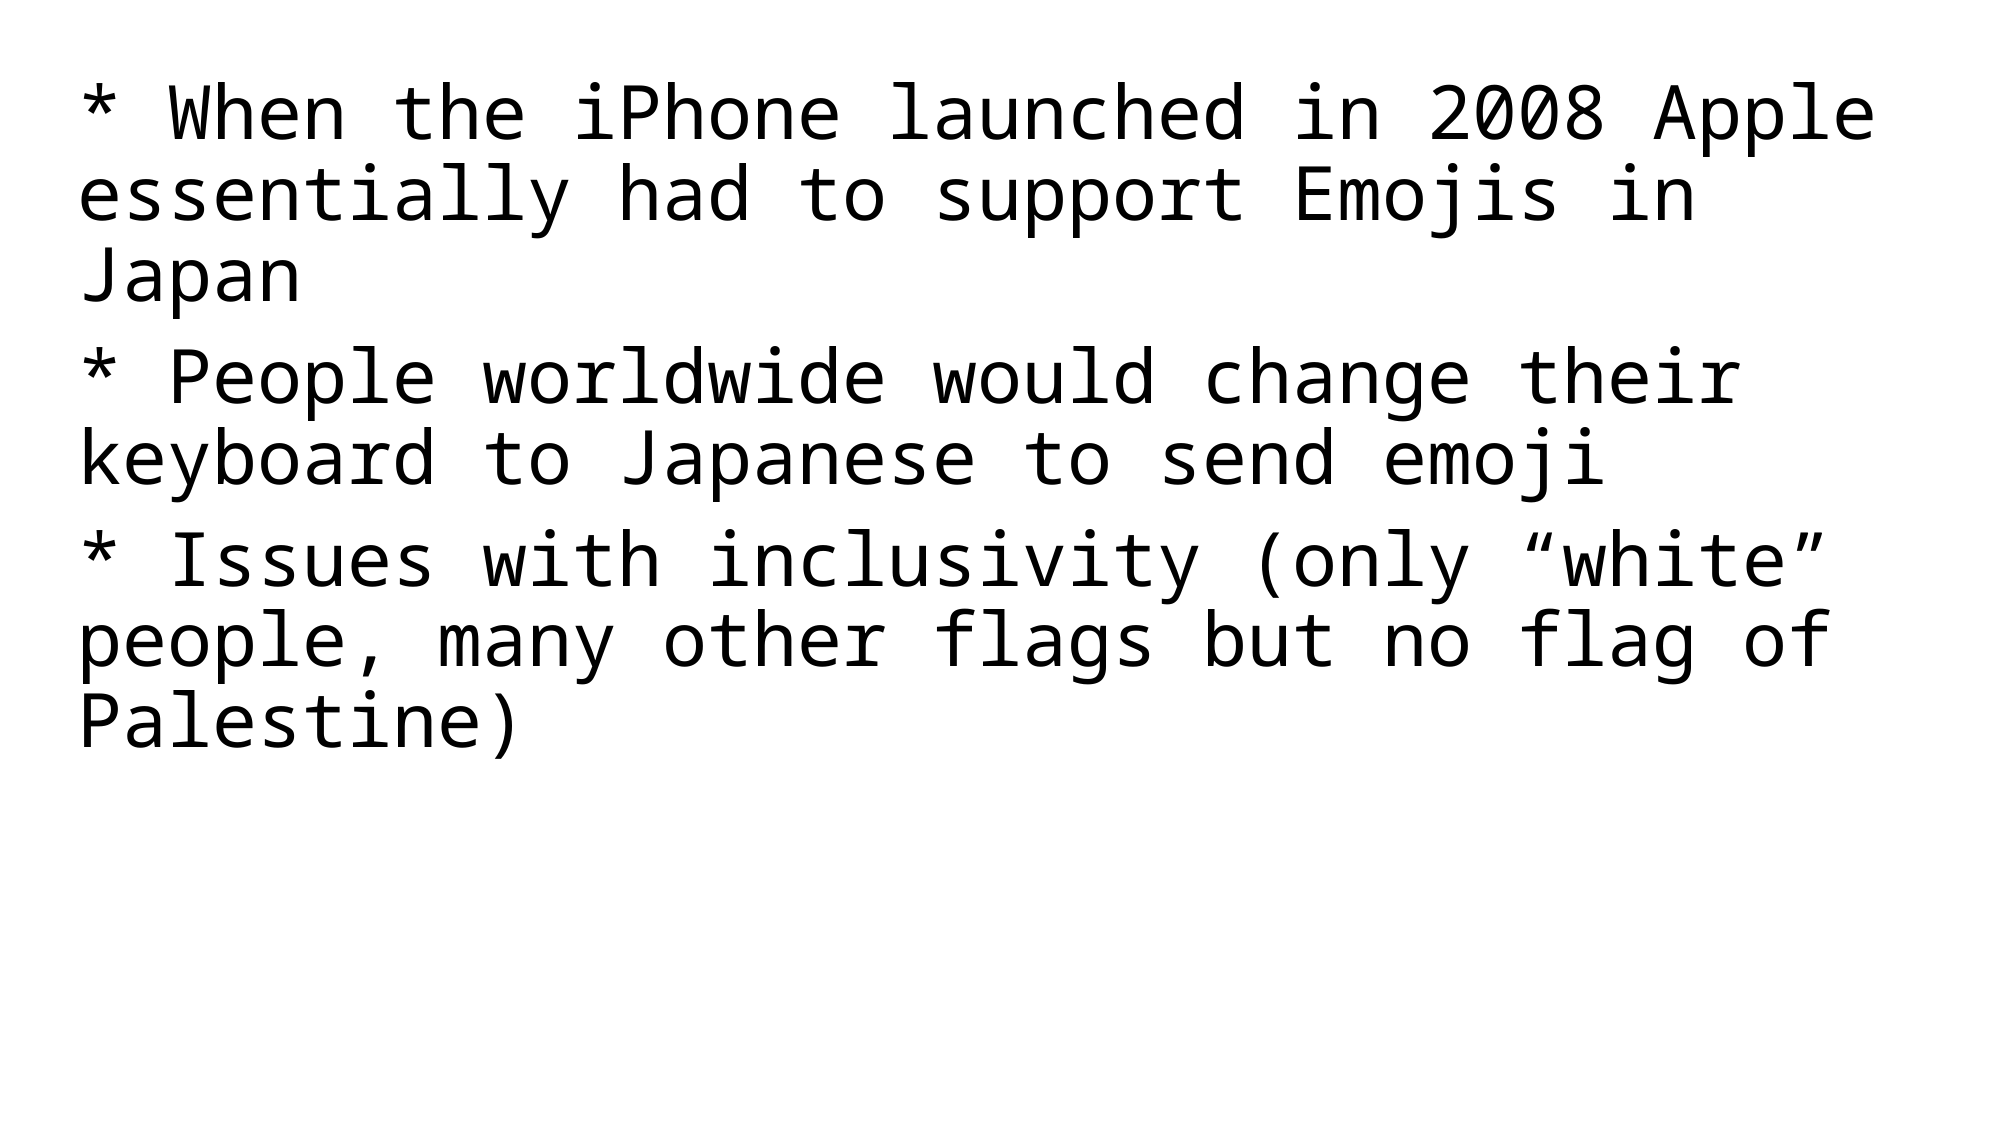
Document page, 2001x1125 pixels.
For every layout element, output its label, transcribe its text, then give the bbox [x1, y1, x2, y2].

text_box * When the iPhone launched in 2008 Apple essentially had to support Emojis in Japan * People worldwide would change their keyboard to Japanese to send emoji * Issues with inclusivity (only “white” people, many other flags but no flag of Palestine) [62, 67, 1941, 1069]
